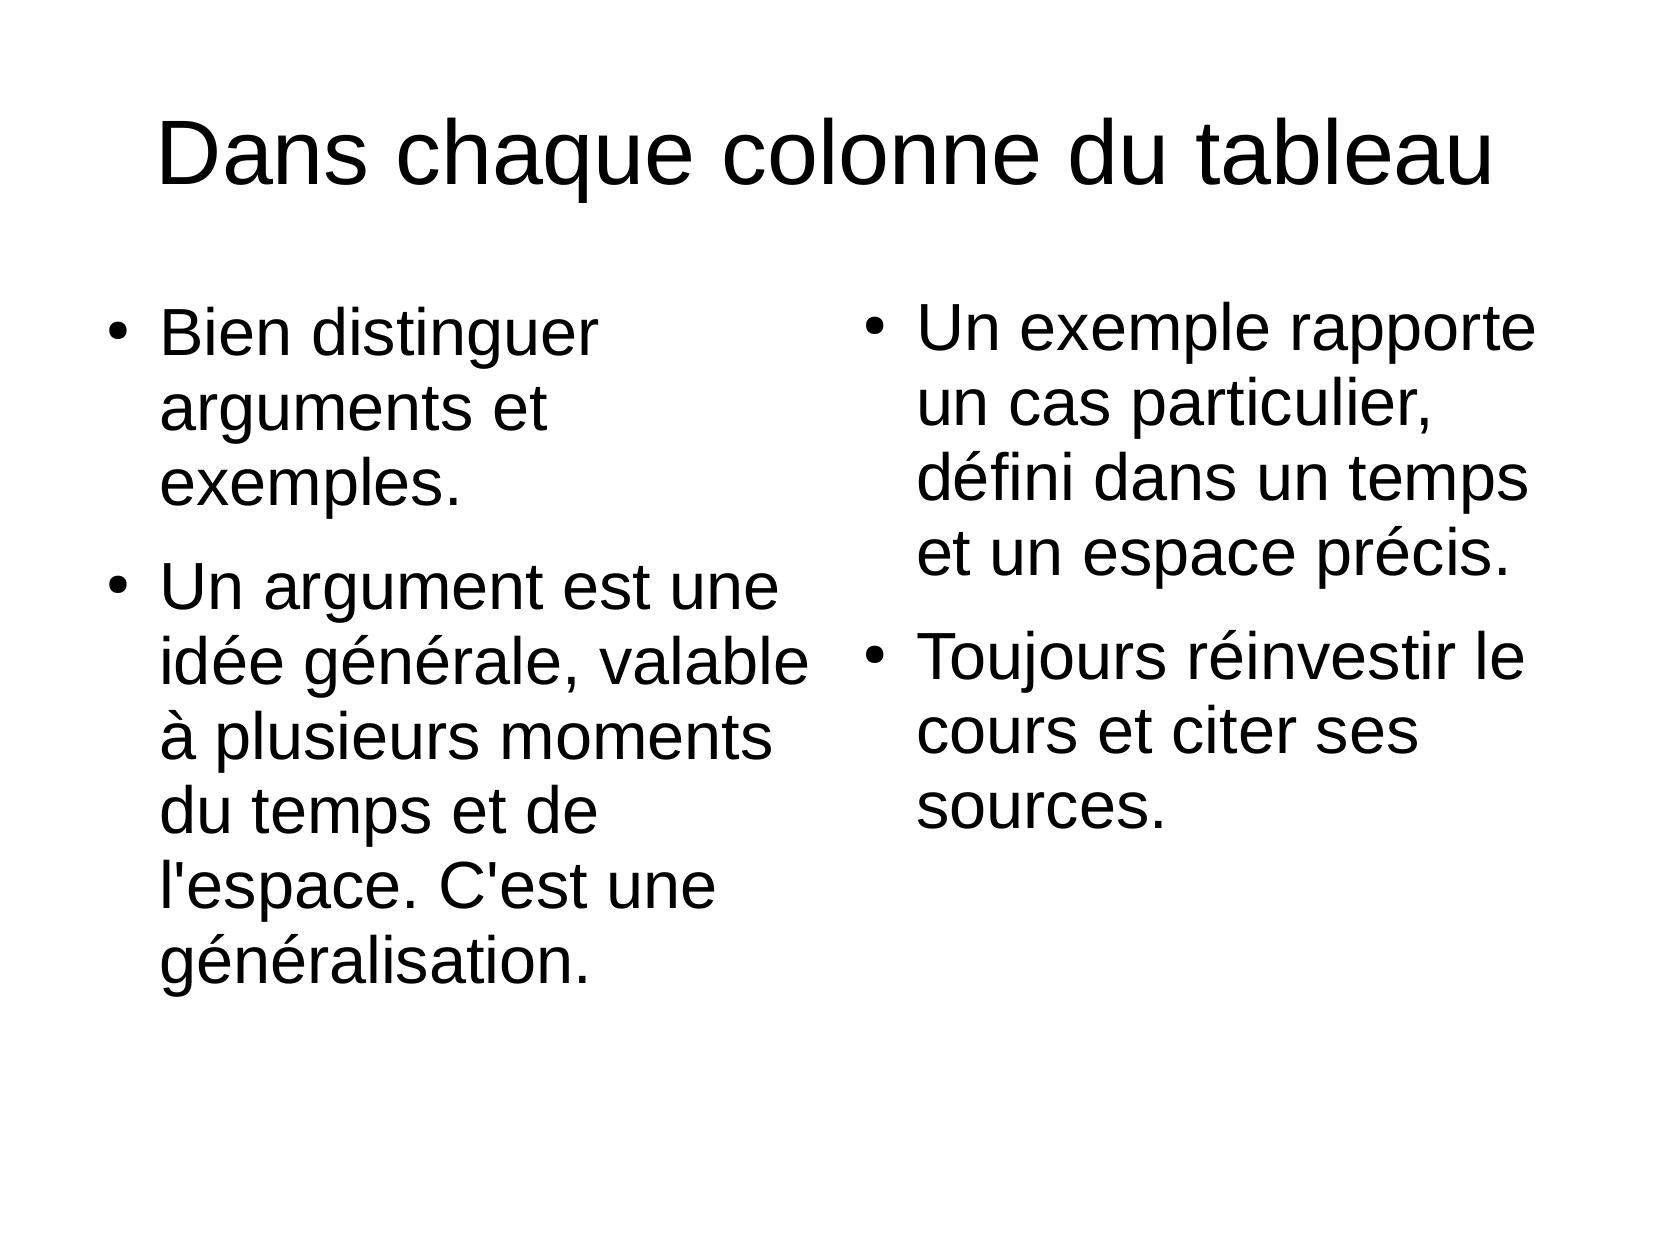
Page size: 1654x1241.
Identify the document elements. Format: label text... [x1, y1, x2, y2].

list Bien distinguer arguments et exemples. Un argument est une idée générale, valable à plusieurs moments du temps et de l'espace. C'est une généralisation. [88, 295, 815, 1015]
list Un exemple rapporte un cas particulier, défini dans un temps et un espace précis. Toujours réinvestir le cours et citer ses sources. [845, 290, 1572, 1010]
title Dans chaque colonne du tableau [82, 49, 1571, 257]
